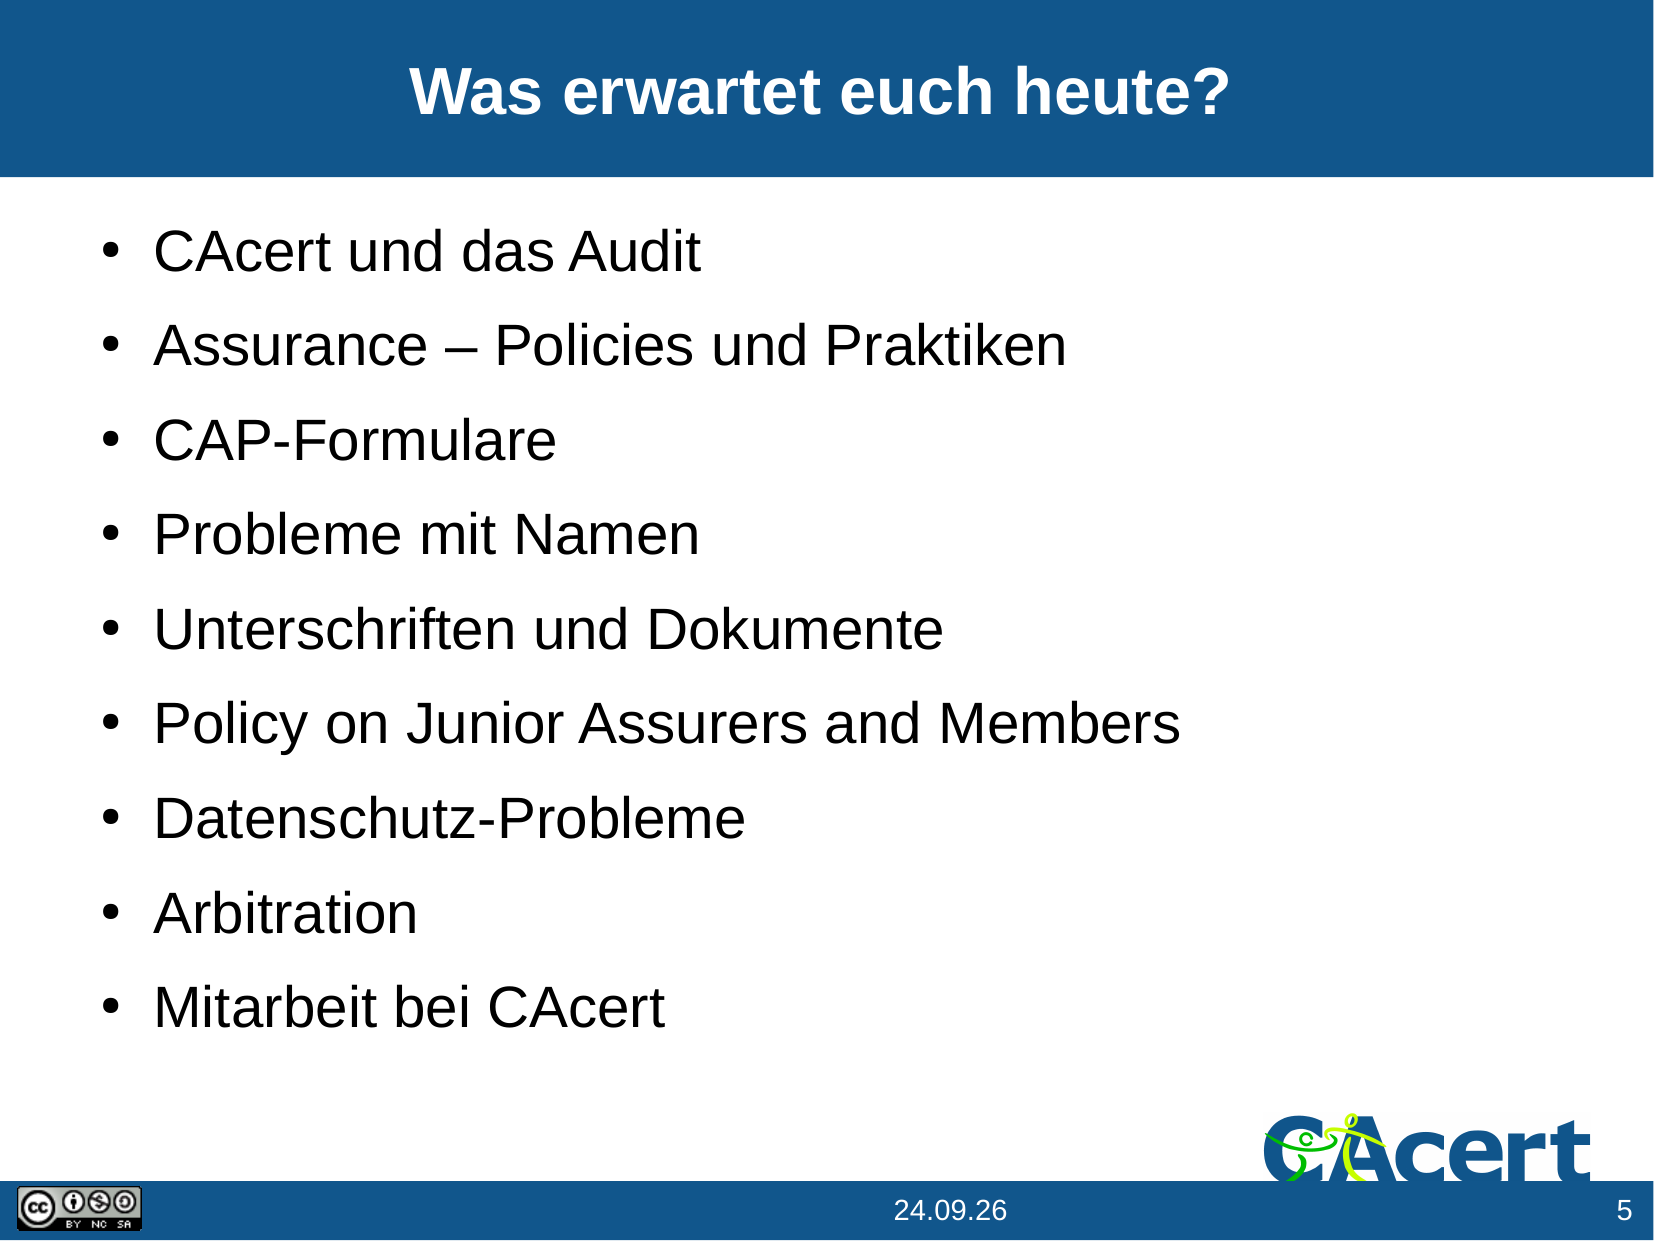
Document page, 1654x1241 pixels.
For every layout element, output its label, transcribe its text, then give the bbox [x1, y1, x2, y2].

list CAcert und das Audit Assurance – Policies und Praktiken CAP-Formulare Probleme mit Namen Unterschriften und Dokumente Policy on Junior Assurers and Members Datenschutz-Probleme Arbitration Mitarbeit bei CAcert [82, 218, 1571, 1091]
title Was erwartet euch heute? [76, 17, 1565, 166]
picture [17, 1186, 142, 1231]
picture [1263, 1112, 1591, 1181]
